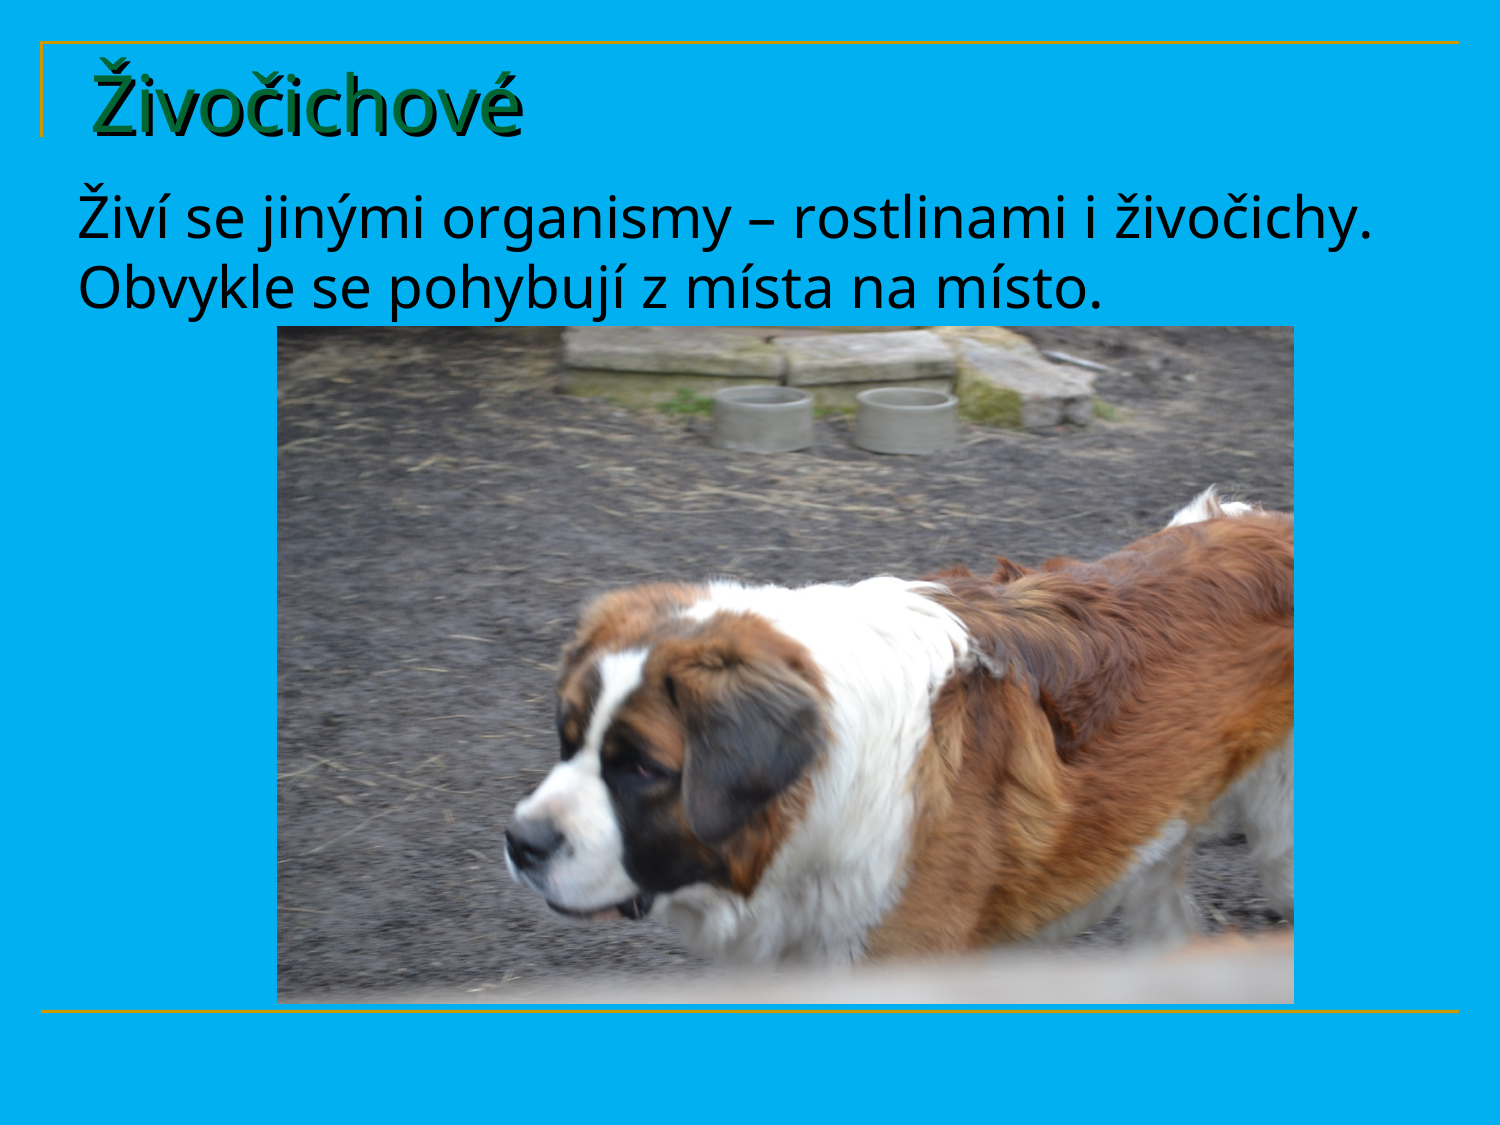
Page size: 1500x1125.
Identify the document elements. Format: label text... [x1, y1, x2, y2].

list Živí se jinými organismy – rostlinami i živočichy. Obvykle se pohybují z místa na místo. [62, 172, 1447, 351]
picture [278, 327, 1293, 1003]
title Živočichové [75, 45, 1426, 172]
